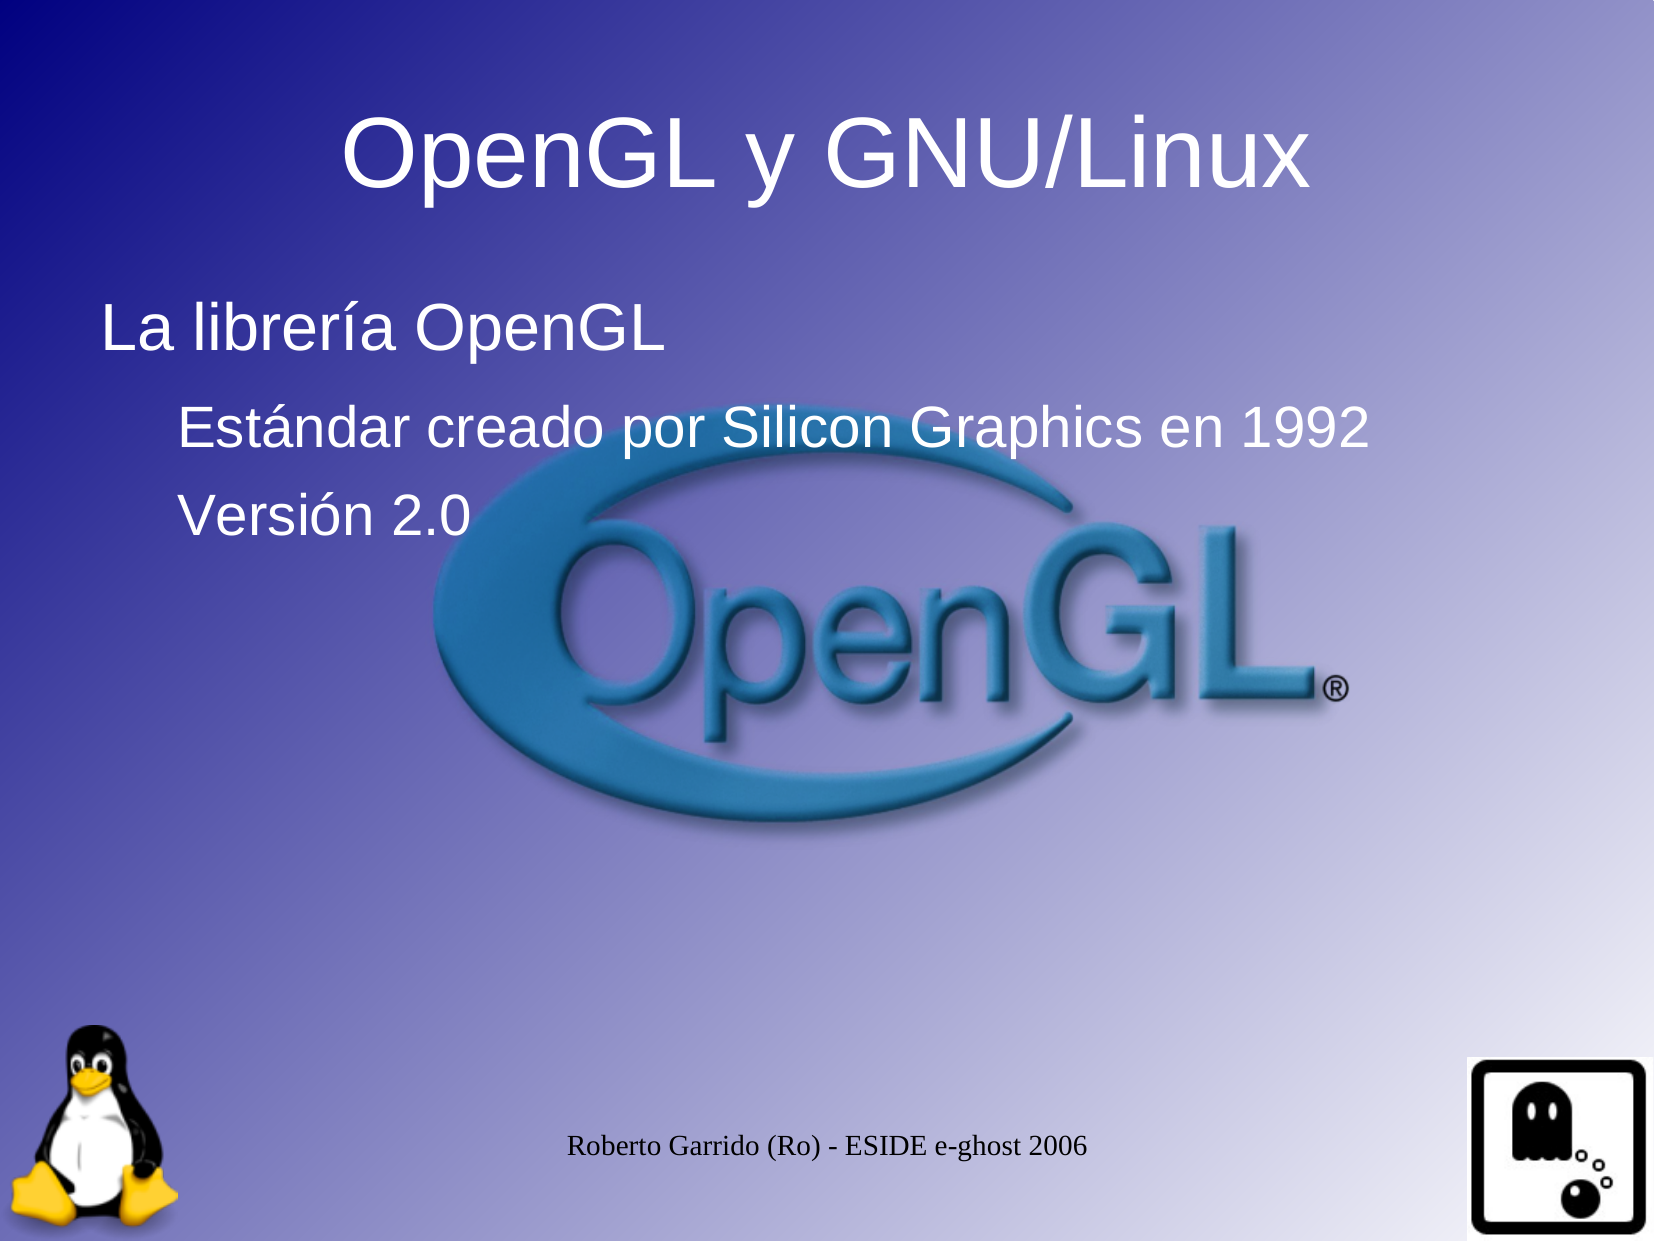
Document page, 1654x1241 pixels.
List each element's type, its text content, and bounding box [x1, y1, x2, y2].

list La librería OpenGL Estándar creado por Silicon Graphics en 1992 Versión 2.0 [82, 290, 1571, 1109]
picture [0, 1025, 178, 1241]
title OpenGL y GNU/Linux [82, 49, 1571, 257]
picture [1467, 1057, 1654, 1241]
